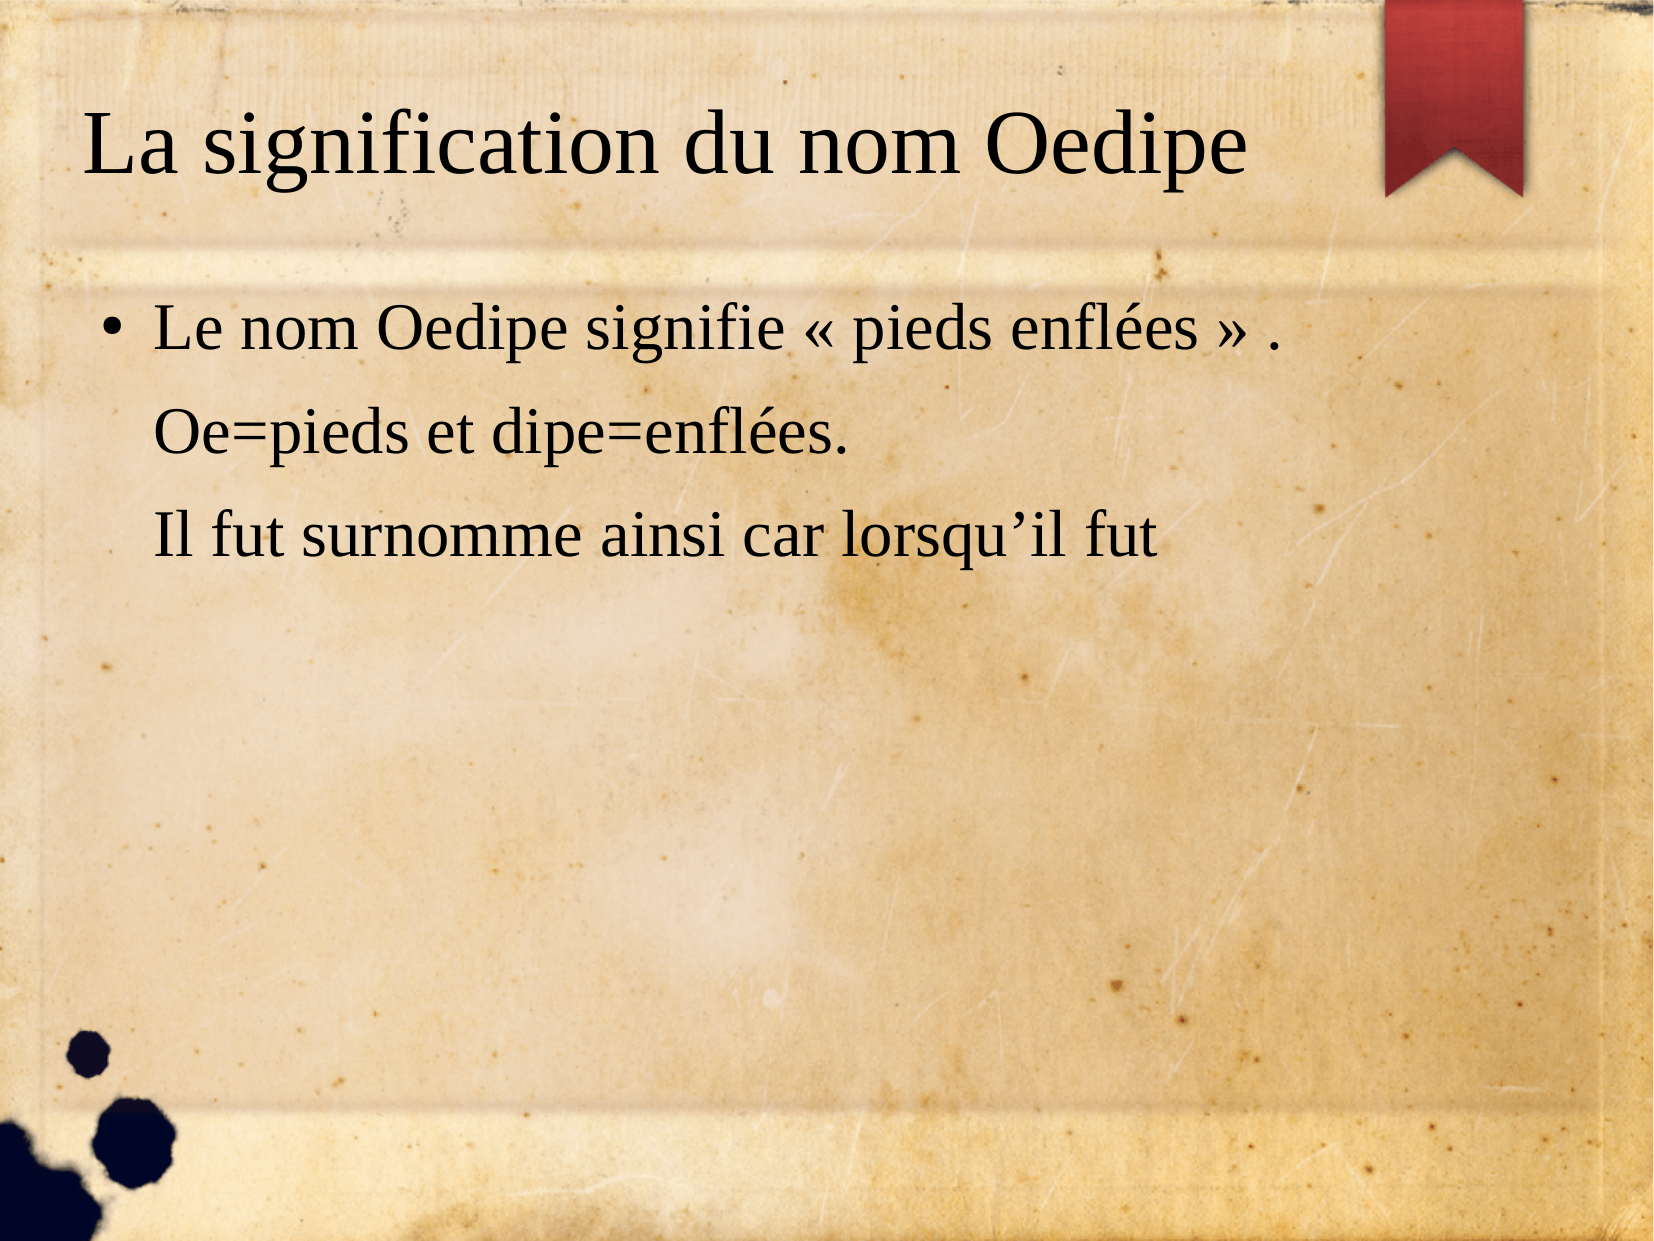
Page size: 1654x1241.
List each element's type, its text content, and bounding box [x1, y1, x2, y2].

list Le nom Oedipe signifie « pieds enflées » . Oe=pieds et dipe=enflées. Il fut surnomme ainsi car lorsqu’il fut [82, 290, 1538, 1010]
picture [0, 0, 1654, 1241]
title La signification du nom Oedipe [82, 49, 1347, 237]
